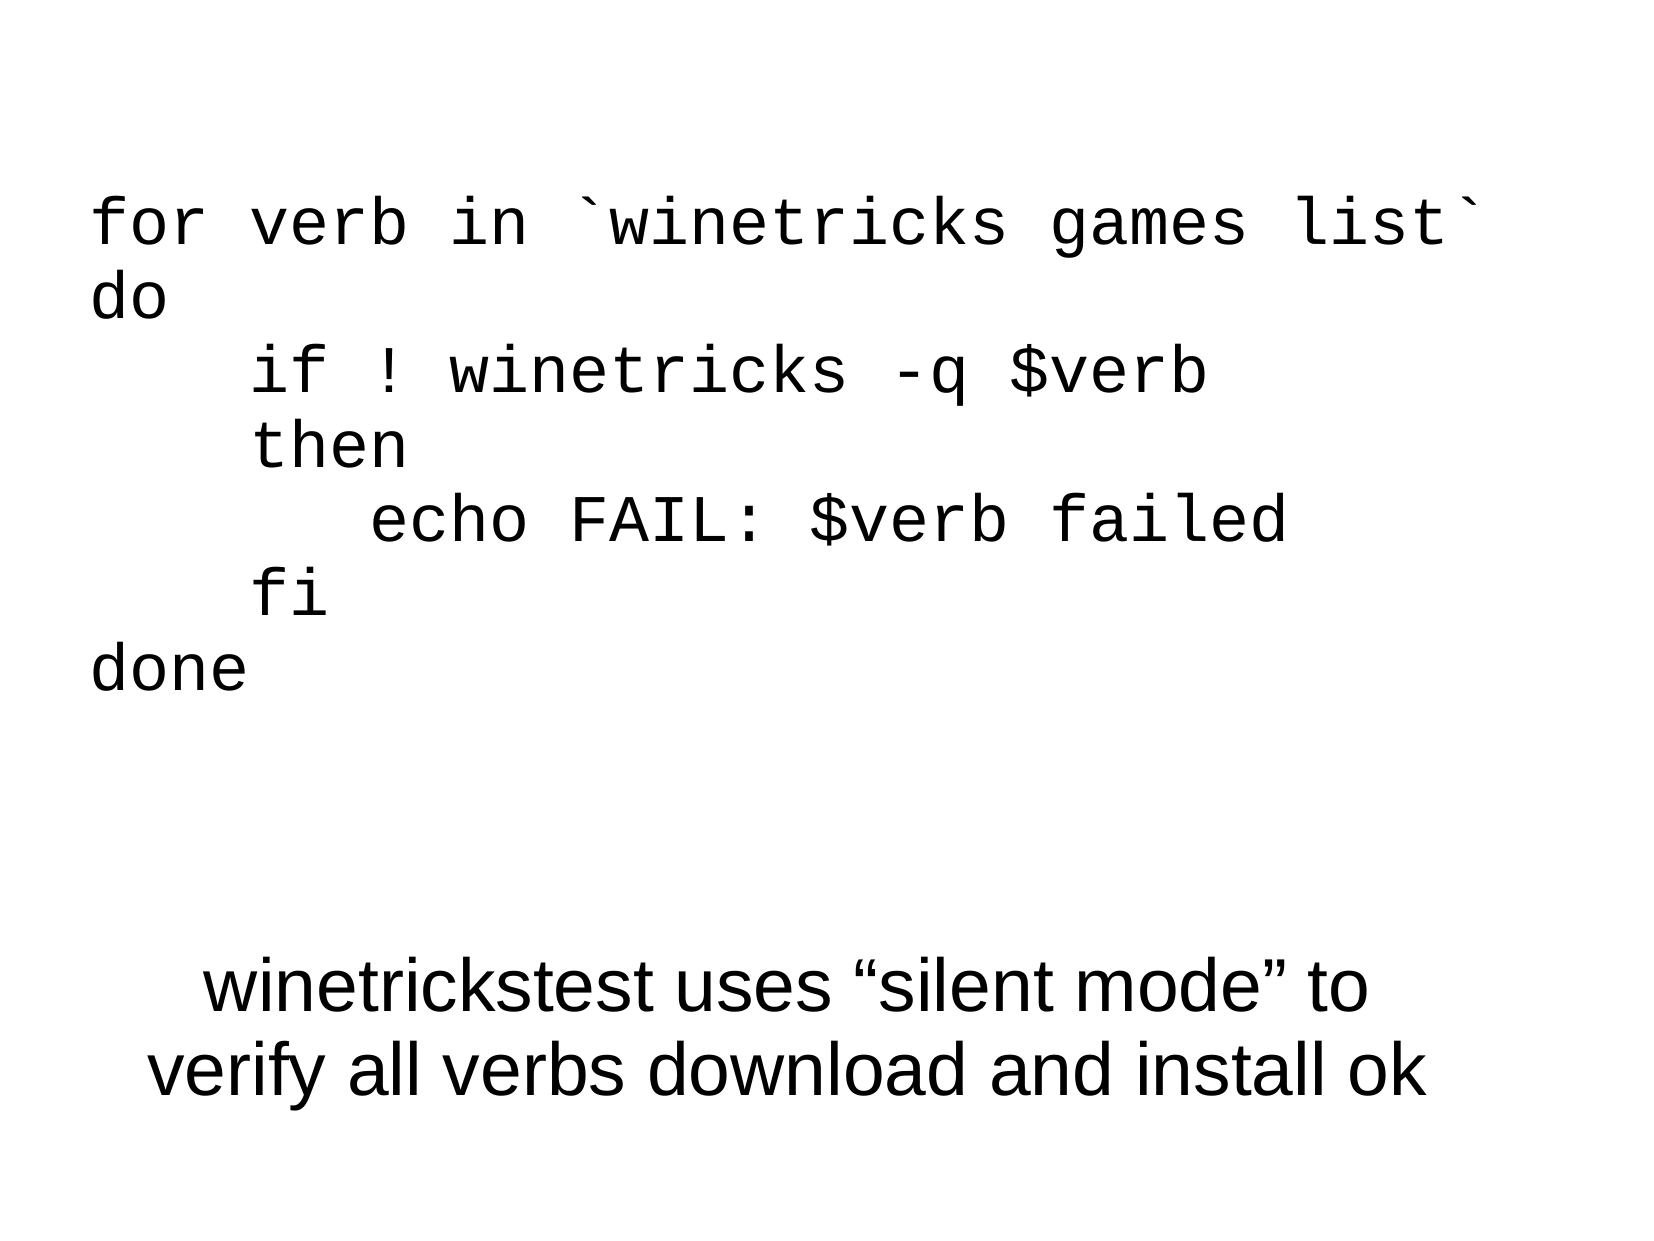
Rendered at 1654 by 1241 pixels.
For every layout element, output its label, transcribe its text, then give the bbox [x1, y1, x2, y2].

text_box for verb in `winetricks games list` do if ! winetricks -q $verb then echo FAIL: $verb failed fi done [75, 177, 1538, 713]
text_box winetrickstest uses “silent mode” to verify all verbs download and install ok [112, 937, 1463, 1163]
